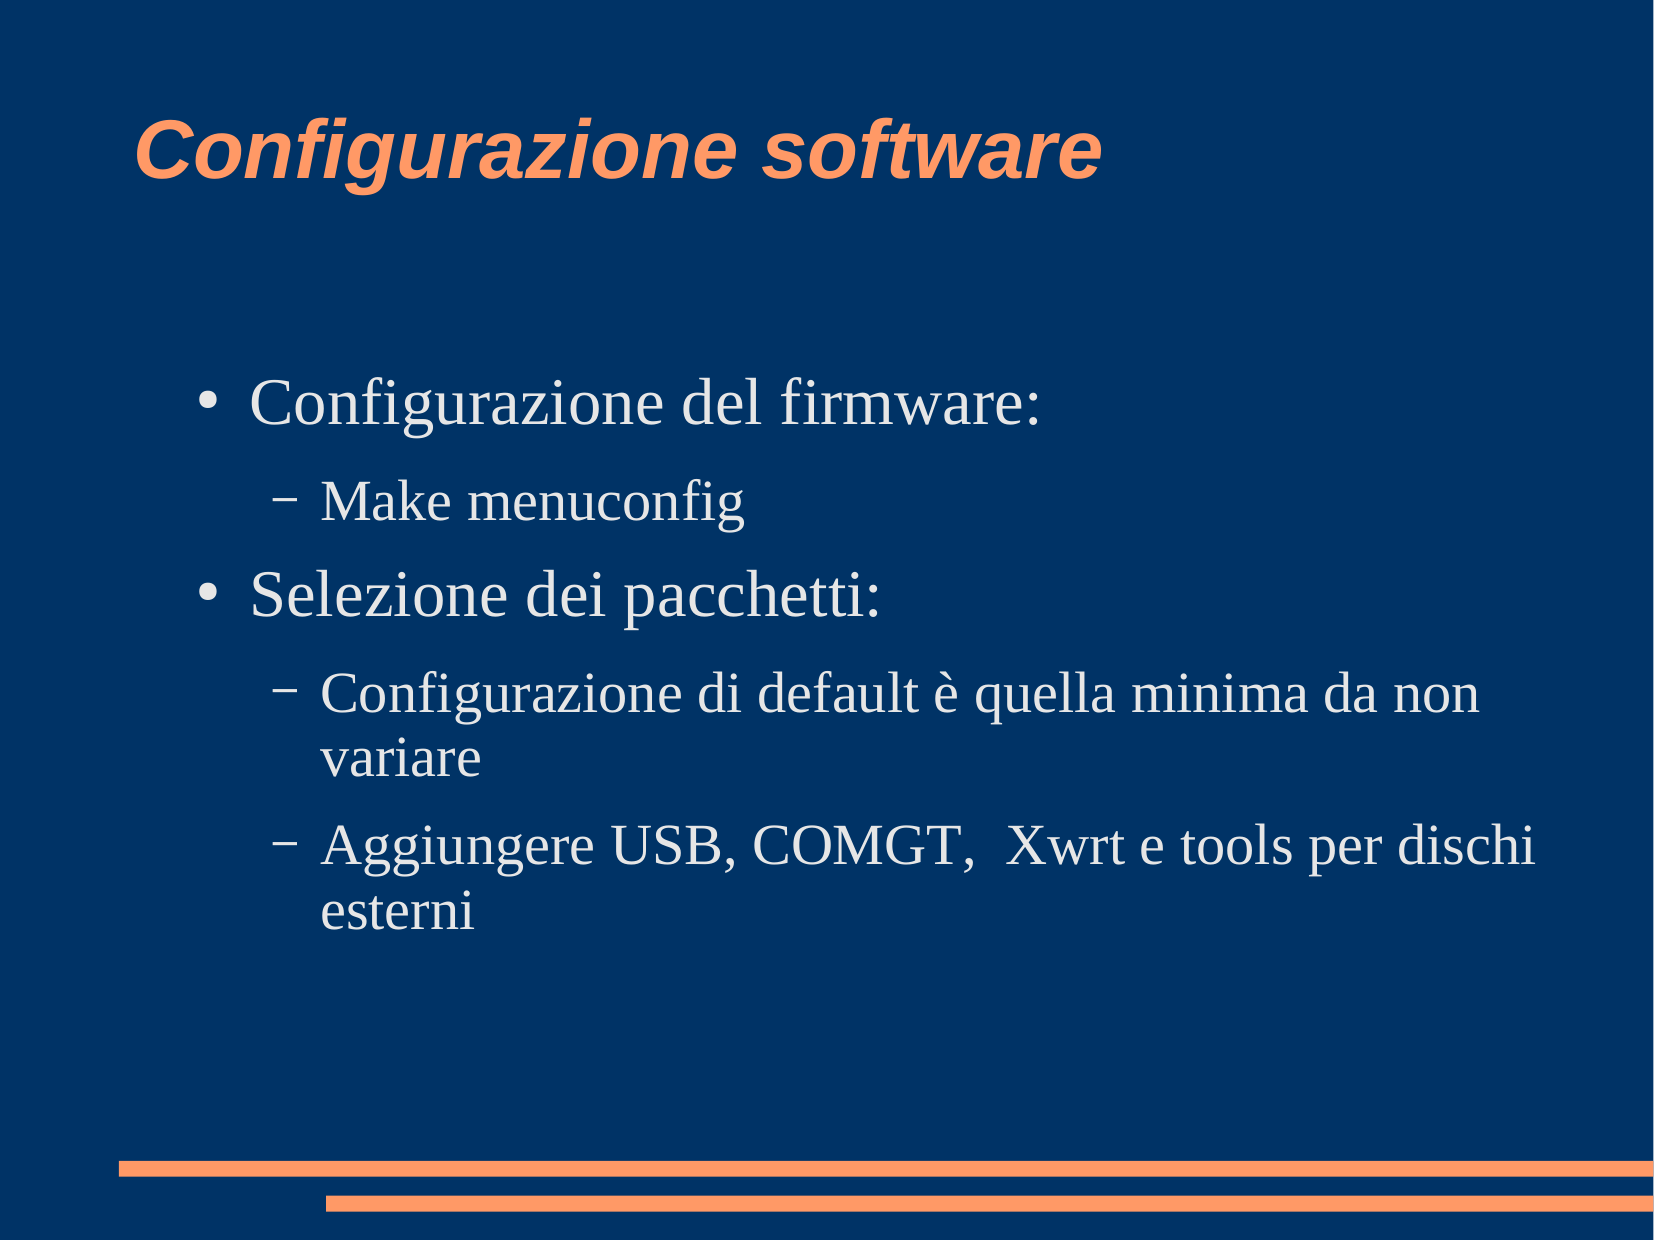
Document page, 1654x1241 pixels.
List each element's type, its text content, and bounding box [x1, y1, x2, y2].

title Configurazione software [121, 46, 1534, 254]
list Configurazione del firmware: Make menuconfig Selezione dei pacchetti: Configurazione di default è quella minima da non variare Aggiungere USB, COMGT, Xwrt e tools per dischi esterni [178, 364, 1570, 1147]
